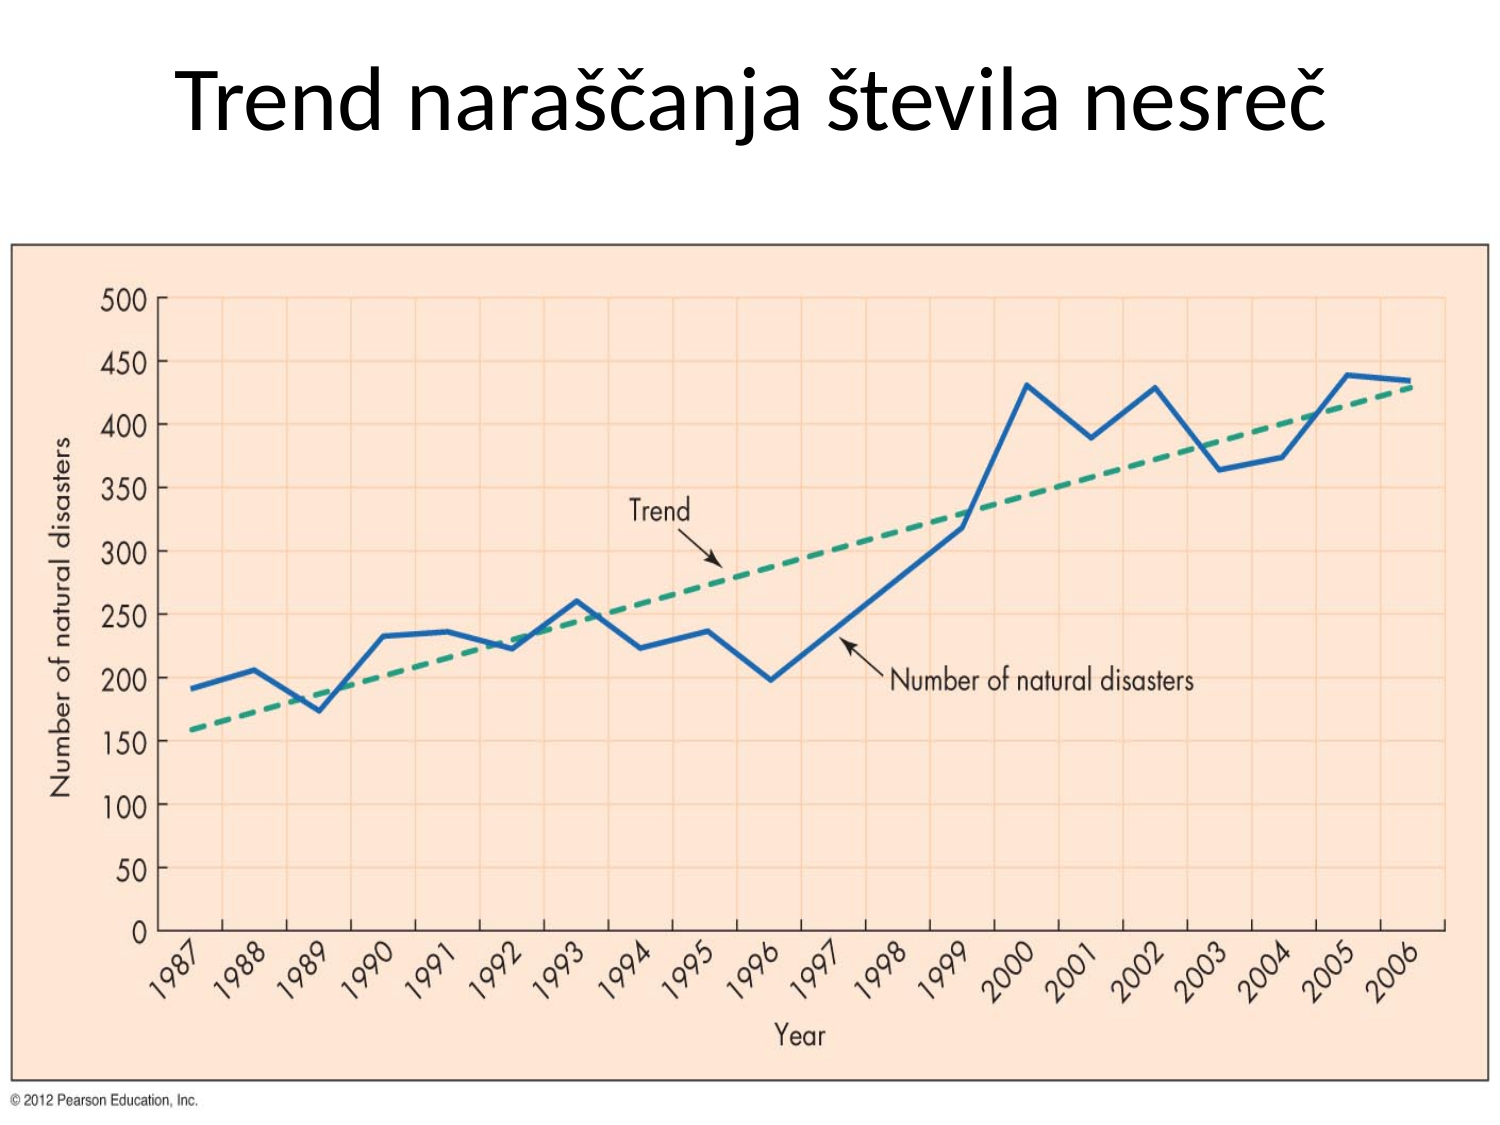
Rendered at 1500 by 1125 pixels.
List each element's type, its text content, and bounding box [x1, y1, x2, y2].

title Trend naraščanja števila nesreč [76, 0, 1427, 188]
picture [0, 231, 1500, 1125]
